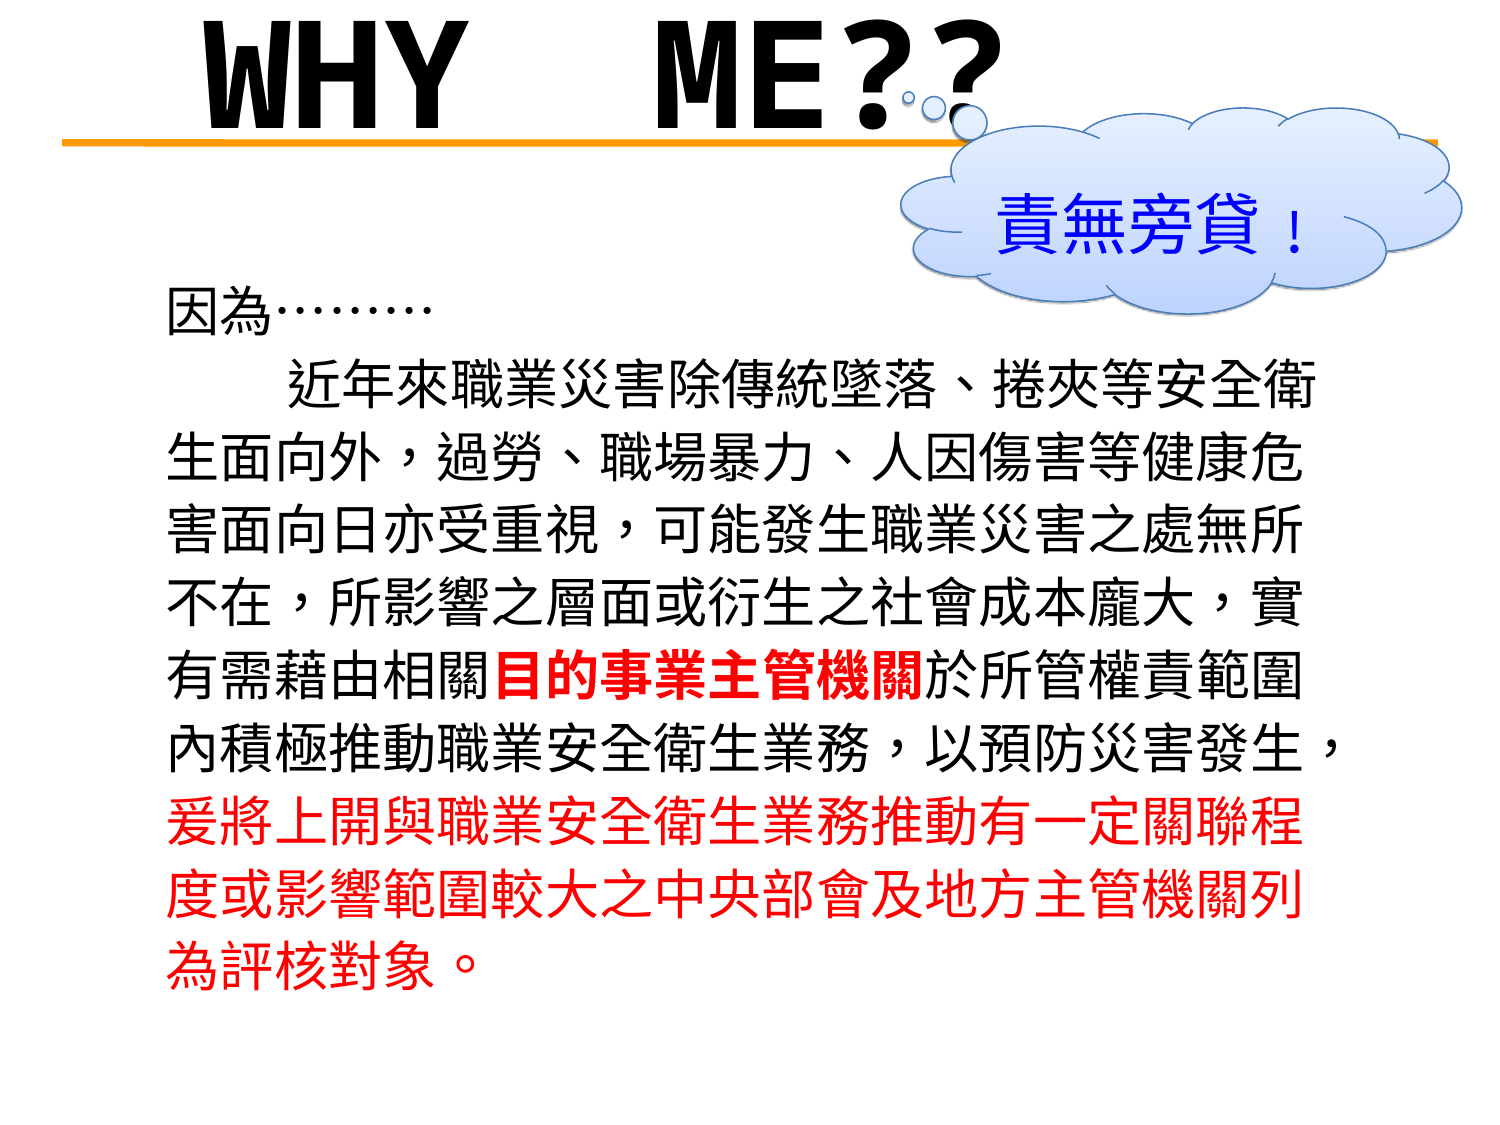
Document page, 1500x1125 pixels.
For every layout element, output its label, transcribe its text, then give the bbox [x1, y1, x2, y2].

text_box 責無旁貸﹗ [922, 96, 946, 120]
title WHY ME?? [187, 27, 1428, 110]
list 因為……… 近年來職業災害除傳統墜落、捲夾等安全衛生面向外，過勞、職場暴力、人因傷害等健康危害面向日亦受重視，可能發生職業災害之處無所不在，所影響之層面或衍生之社會成本龐大，實有需藉由相關目的事業主管機關於所管權責範圍內積極推動職業安全衛生業務，以預防災害發生，爰將上開與職業安全衛生業務推動有一定關聯程度或影響範圍較大之中央部會及地方主管機關列為評核對象。 [150, 261, 1350, 1018]
text_box 責無旁貸﹗ [900, 105, 1462, 315]
text_box 責無旁貸﹗ [902, 91, 915, 104]
